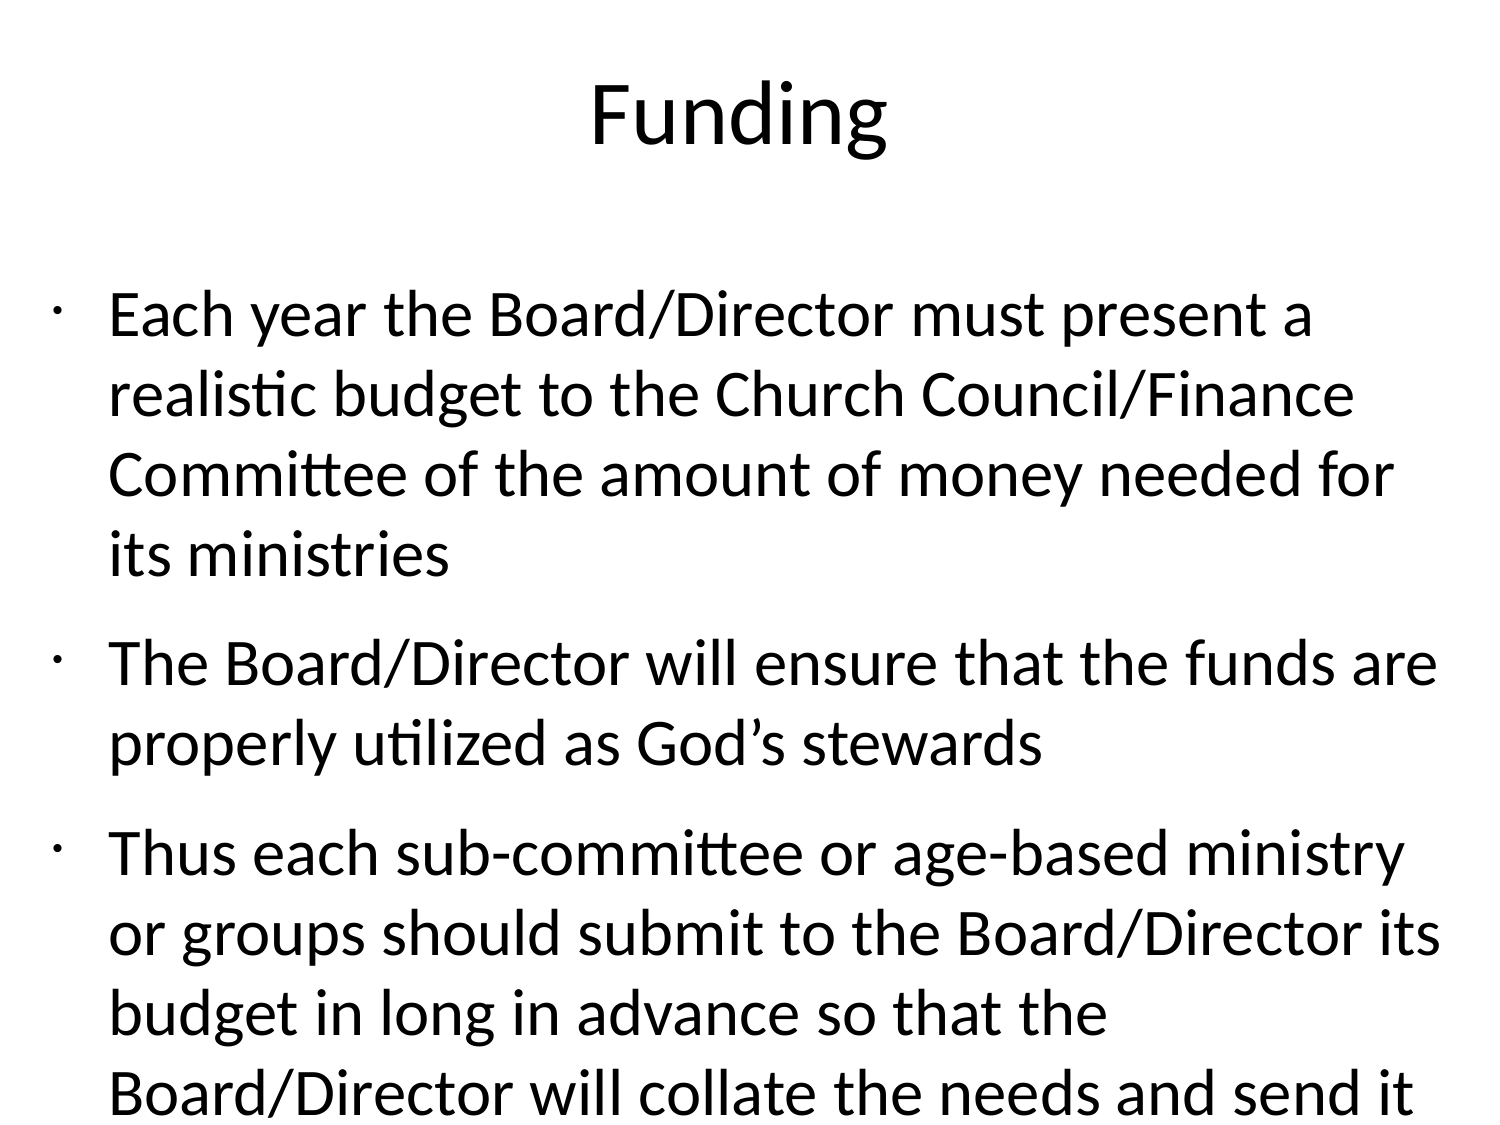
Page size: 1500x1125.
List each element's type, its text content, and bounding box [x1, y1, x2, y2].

title Funding [75, 45, 1425, 233]
list Each year the Board/Director must present a realistic budget to the Church Council/Finance Committee of the amount of money needed for its ministries The Board/Director will ensure that the funds are properly utilized as God’s stewards Thus each sub-committee or age-based ministry or groups should submit to the Board/Director its budget in long in advance so that the Board/Director will collate the needs and send it off [37, 262, 1463, 1088]
